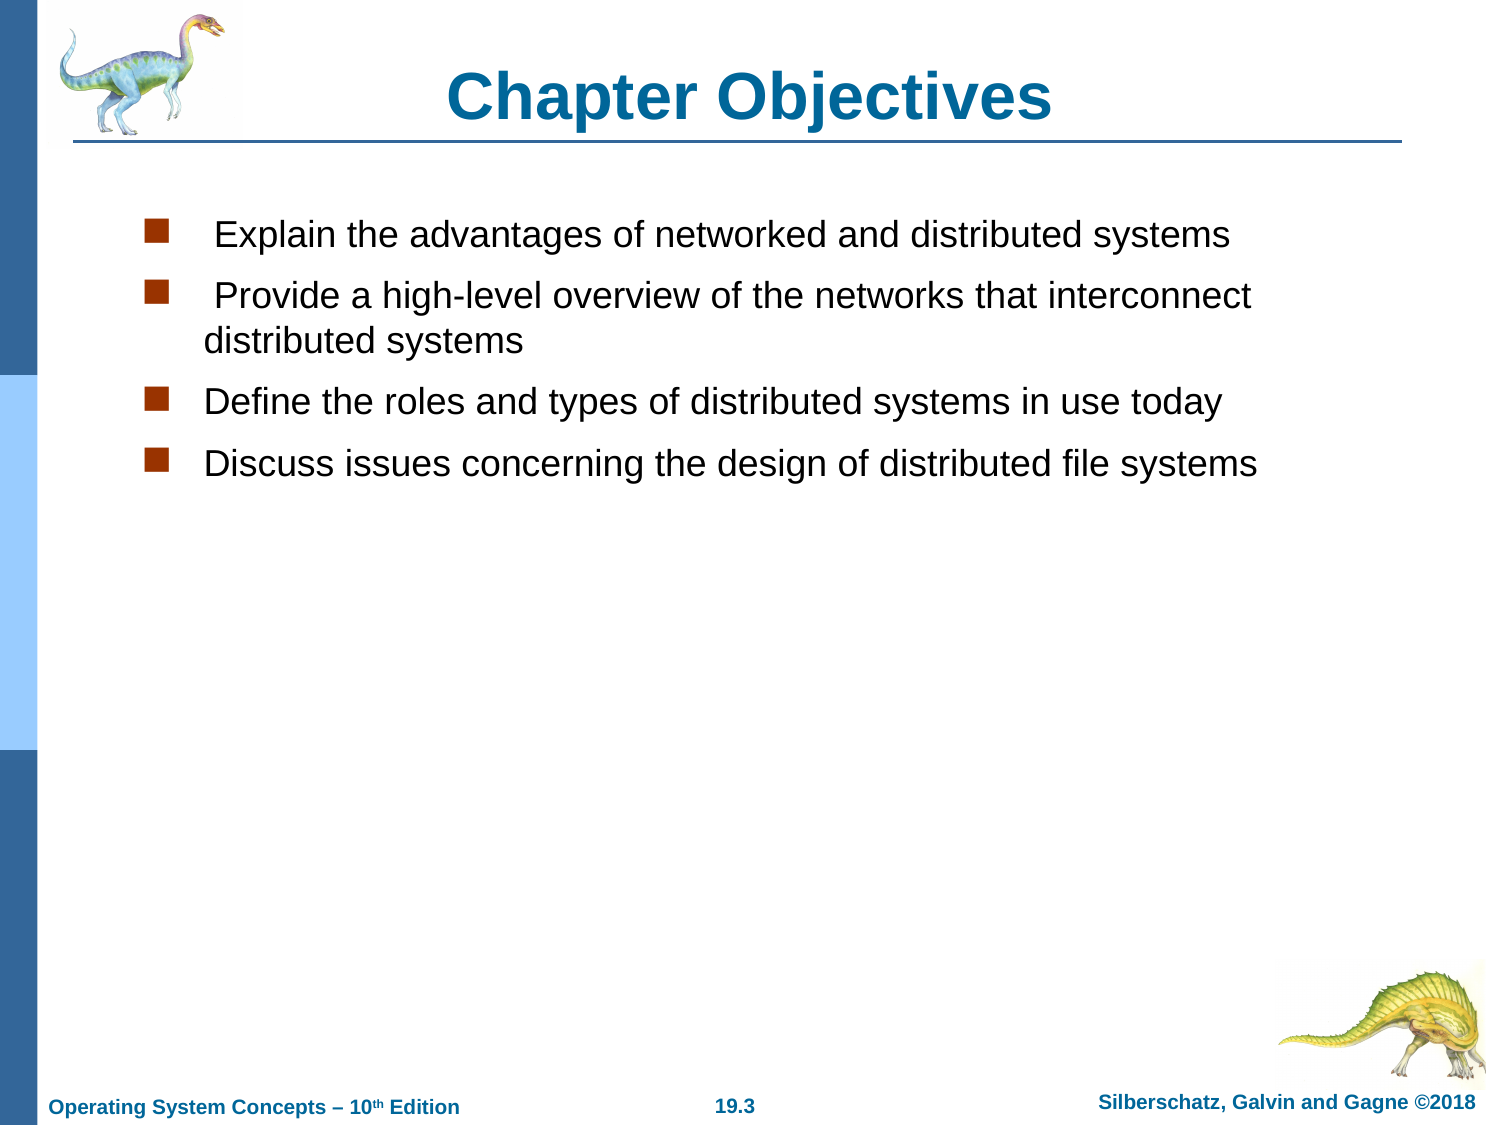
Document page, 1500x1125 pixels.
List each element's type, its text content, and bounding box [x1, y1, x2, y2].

title Chapter Objectives [75, 45, 1426, 141]
picture [46, 0, 243, 149]
picture [1415, 1094, 1423, 1099]
list Explain the advantages of networked and distributed systems Provide a high-level overview of the networks that interconnect distributed systems Define the roles and types of distributed systems in use today Discuss issues concerning the design of distributed file systems [132, 202, 1336, 946]
picture [1275, 959, 1486, 1090]
